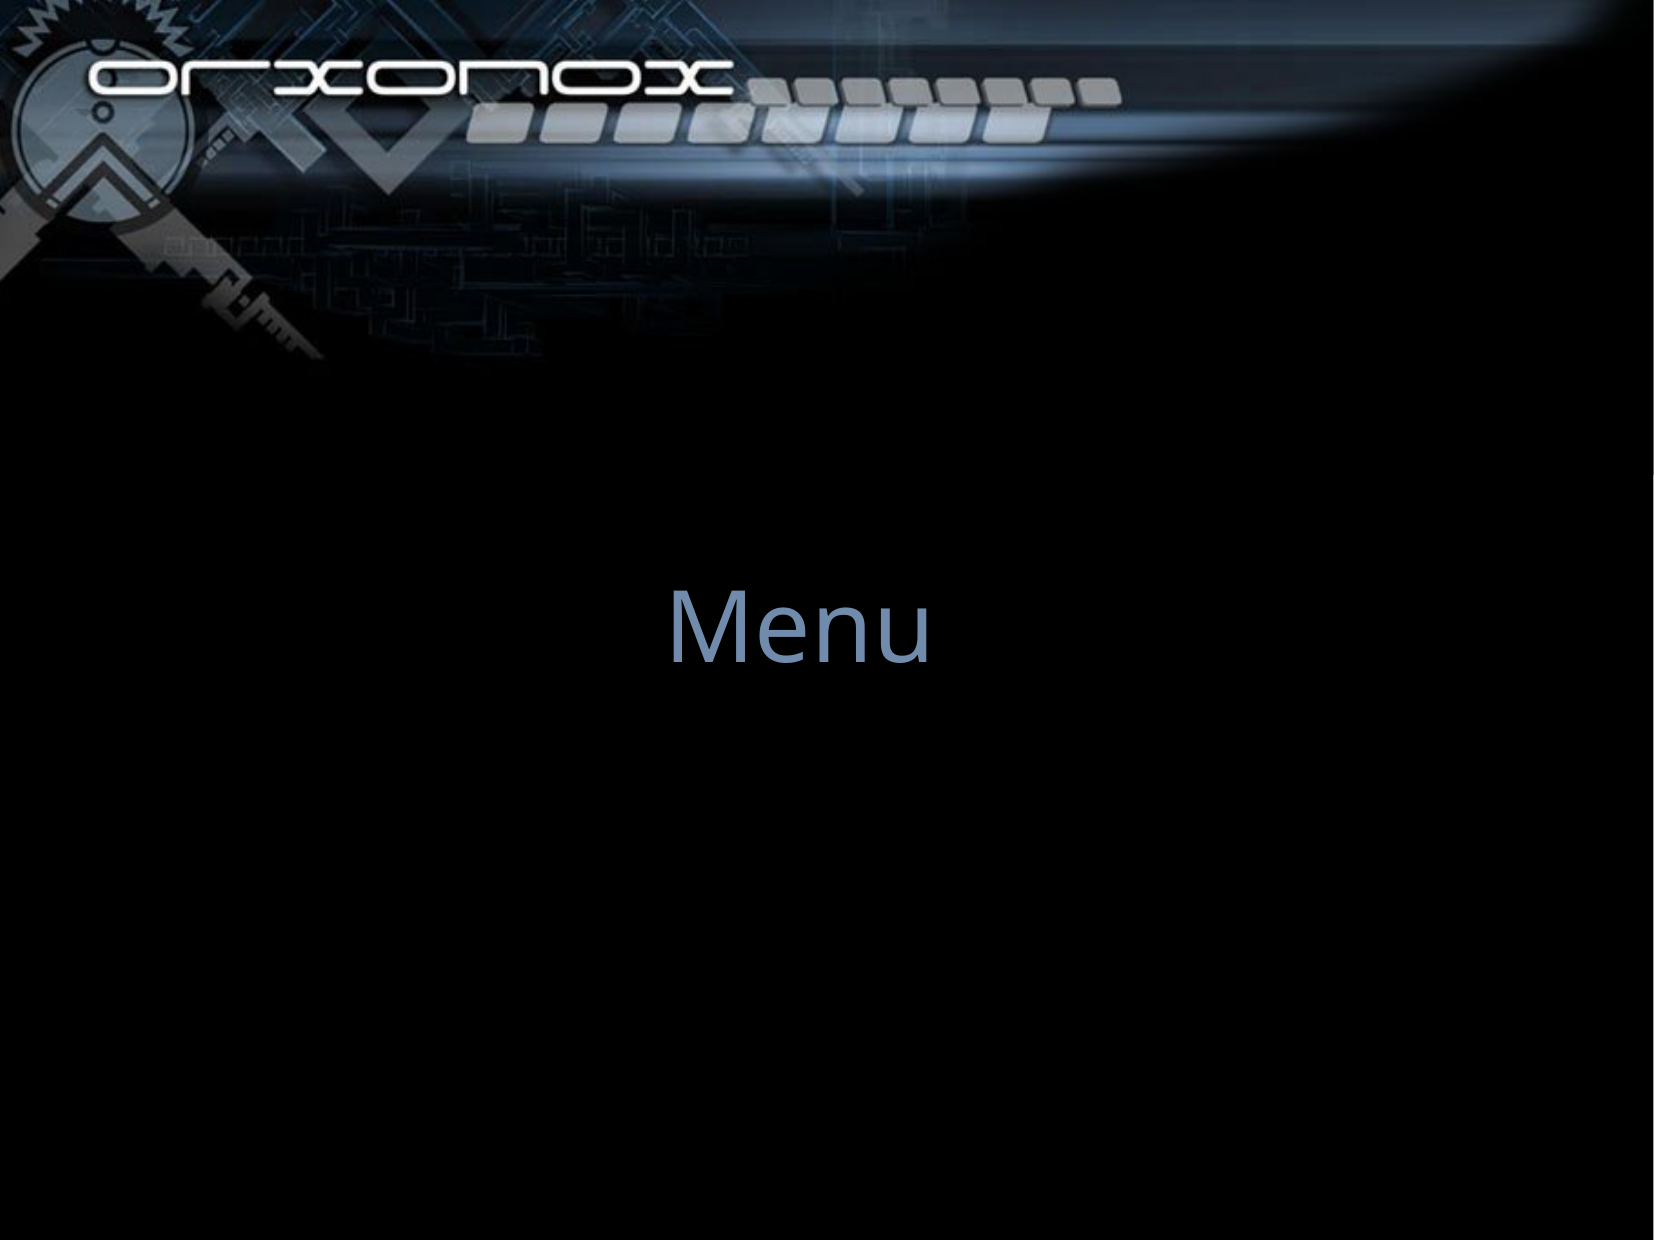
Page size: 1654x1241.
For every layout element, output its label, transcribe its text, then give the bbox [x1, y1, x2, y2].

text_box Menu [649, 548, 1182, 680]
picture [0, 0, 1654, 475]
